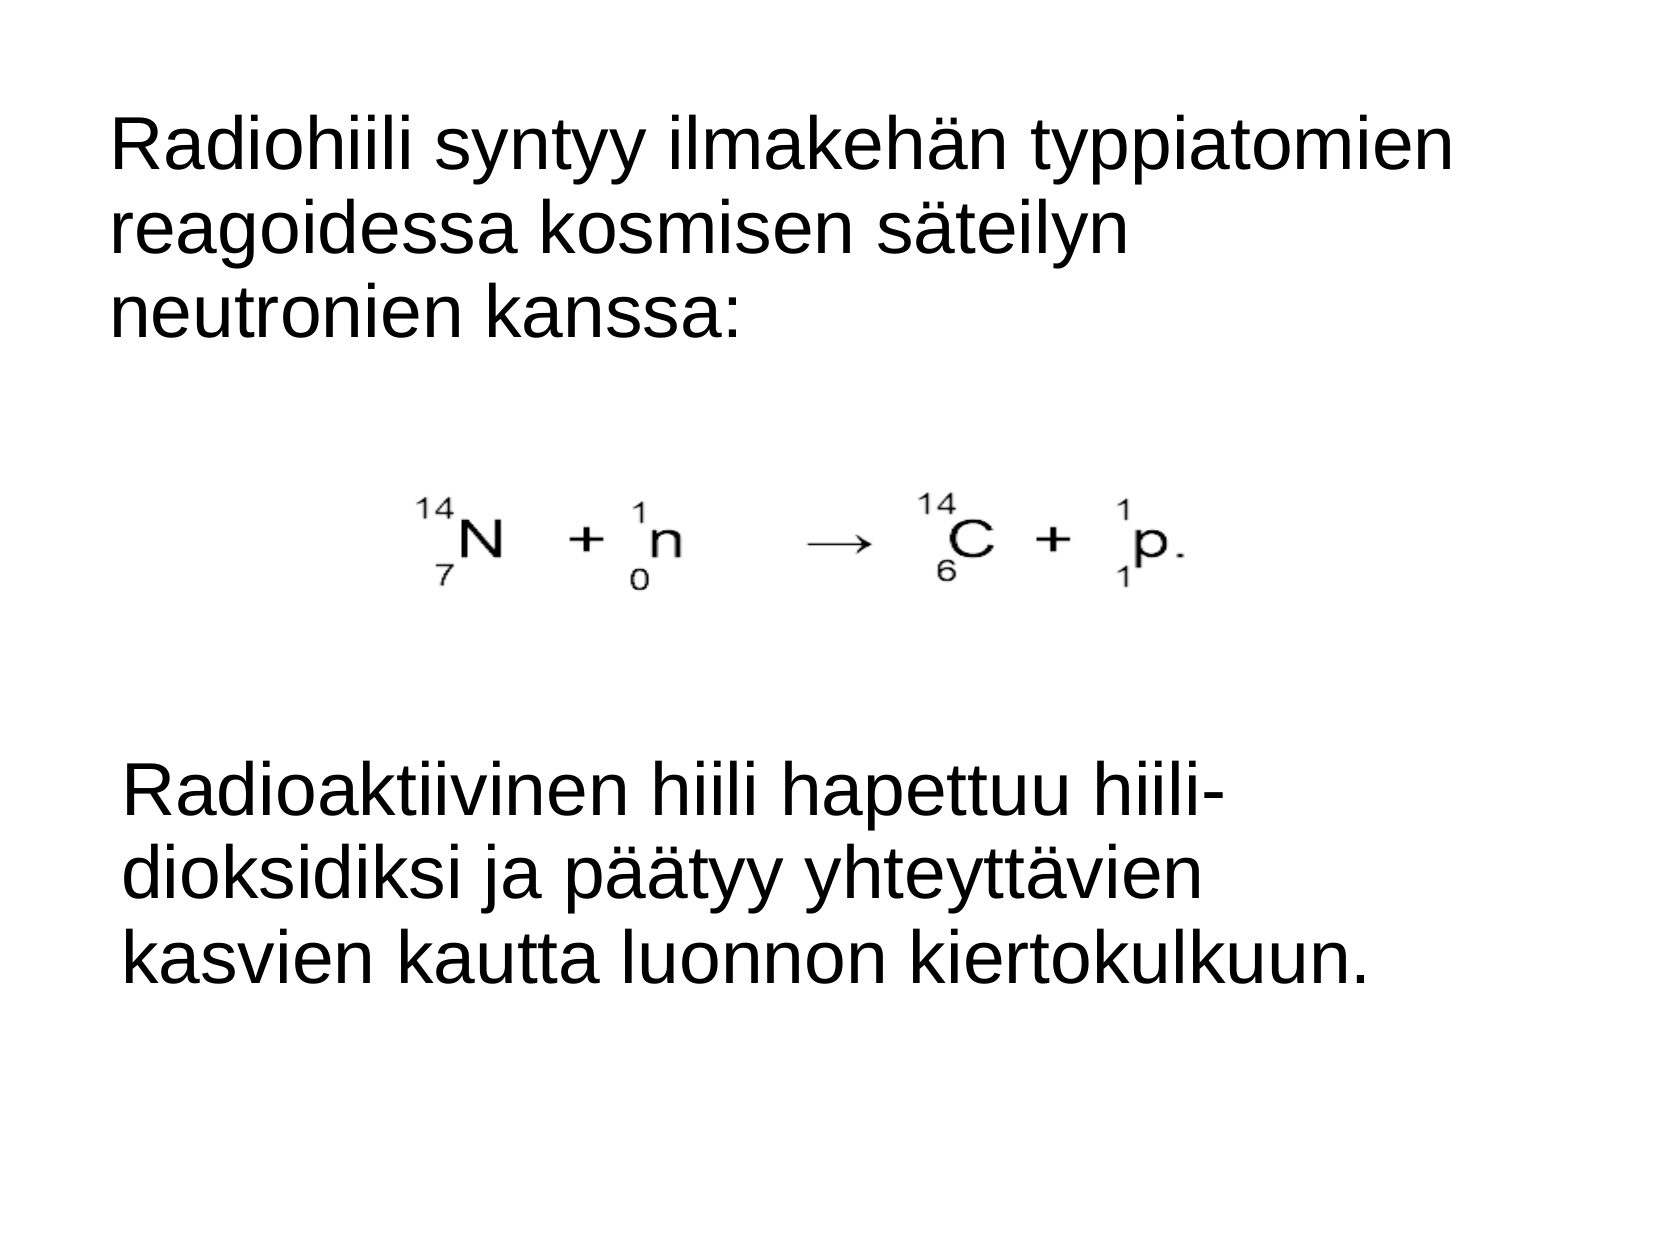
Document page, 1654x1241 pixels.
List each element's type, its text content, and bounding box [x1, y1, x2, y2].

text_box Radiohiili syntyy ilmakehän typpiatomien reagoidessa kosmisen säteilyn neutronien kanssa: [94, 94, 1477, 362]
text_box Radioaktiivinen hiili hapettuu hiili-dioksidiksi ja päätyy yhteyttävien kasvien kautta luonnon kiertokulkuun. [106, 739, 1430, 1007]
picture [366, 454, 1225, 615]
